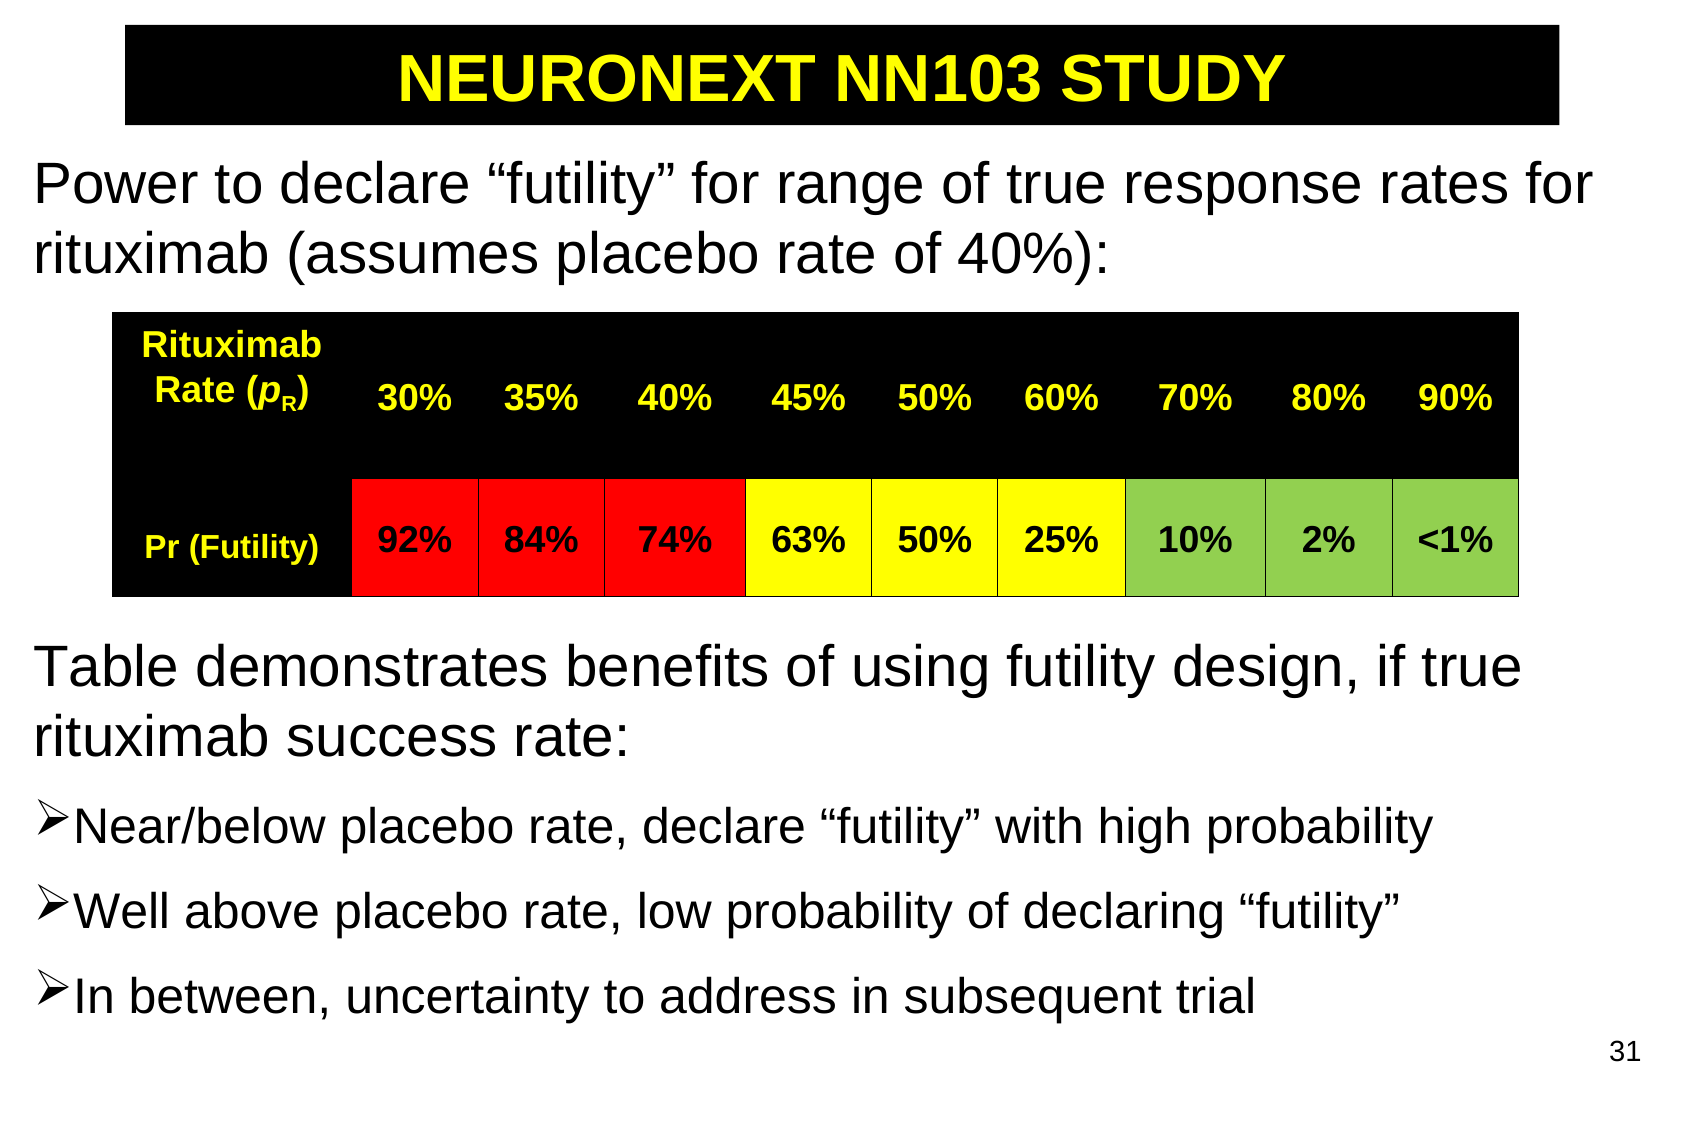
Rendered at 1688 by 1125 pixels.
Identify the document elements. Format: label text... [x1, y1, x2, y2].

table_cell 63% [746, 479, 871, 596]
table_cell <1% [1393, 479, 1518, 596]
table_cell Pr (Futility) [113, 479, 351, 596]
table_cell 2% [1266, 479, 1392, 596]
table_cell 25% [998, 479, 1125, 596]
title NEURONEXT NN103 STUDY [125, 24, 1560, 126]
table_header 60% [998, 313, 1125, 478]
table_header 30% [352, 313, 478, 478]
table_header 70% [1126, 313, 1265, 478]
table_header 50% [872, 313, 997, 478]
table_cell 84% [479, 479, 604, 596]
text_box Power to declare “futility” for range of true response rates for rituximab (assumes placebo rate of 40%): Table demonstrates benefits of using futility design, if true rituximab success rate: Near/below placebo rate, declare “futility” with high probability Well above placebo rate, low probability of declaring “futility” In between, uncertainty to address in subsequent trial [18, 137, 1657, 1075]
text_box <number> [1343, 1025, 1657, 1101]
table_header Rituximab Rate (pR) [113, 313, 351, 478]
table_header 35% [479, 313, 604, 478]
table_header 40% [605, 313, 745, 478]
table_header 90% [1393, 313, 1518, 478]
table_cell 74% [605, 479, 745, 596]
table_header 80% [1266, 313, 1392, 478]
table_header 45% [746, 313, 871, 478]
table_cell 50% [872, 479, 997, 596]
table_cell 92% [352, 479, 478, 596]
table_cell 10% [1126, 479, 1265, 596]
